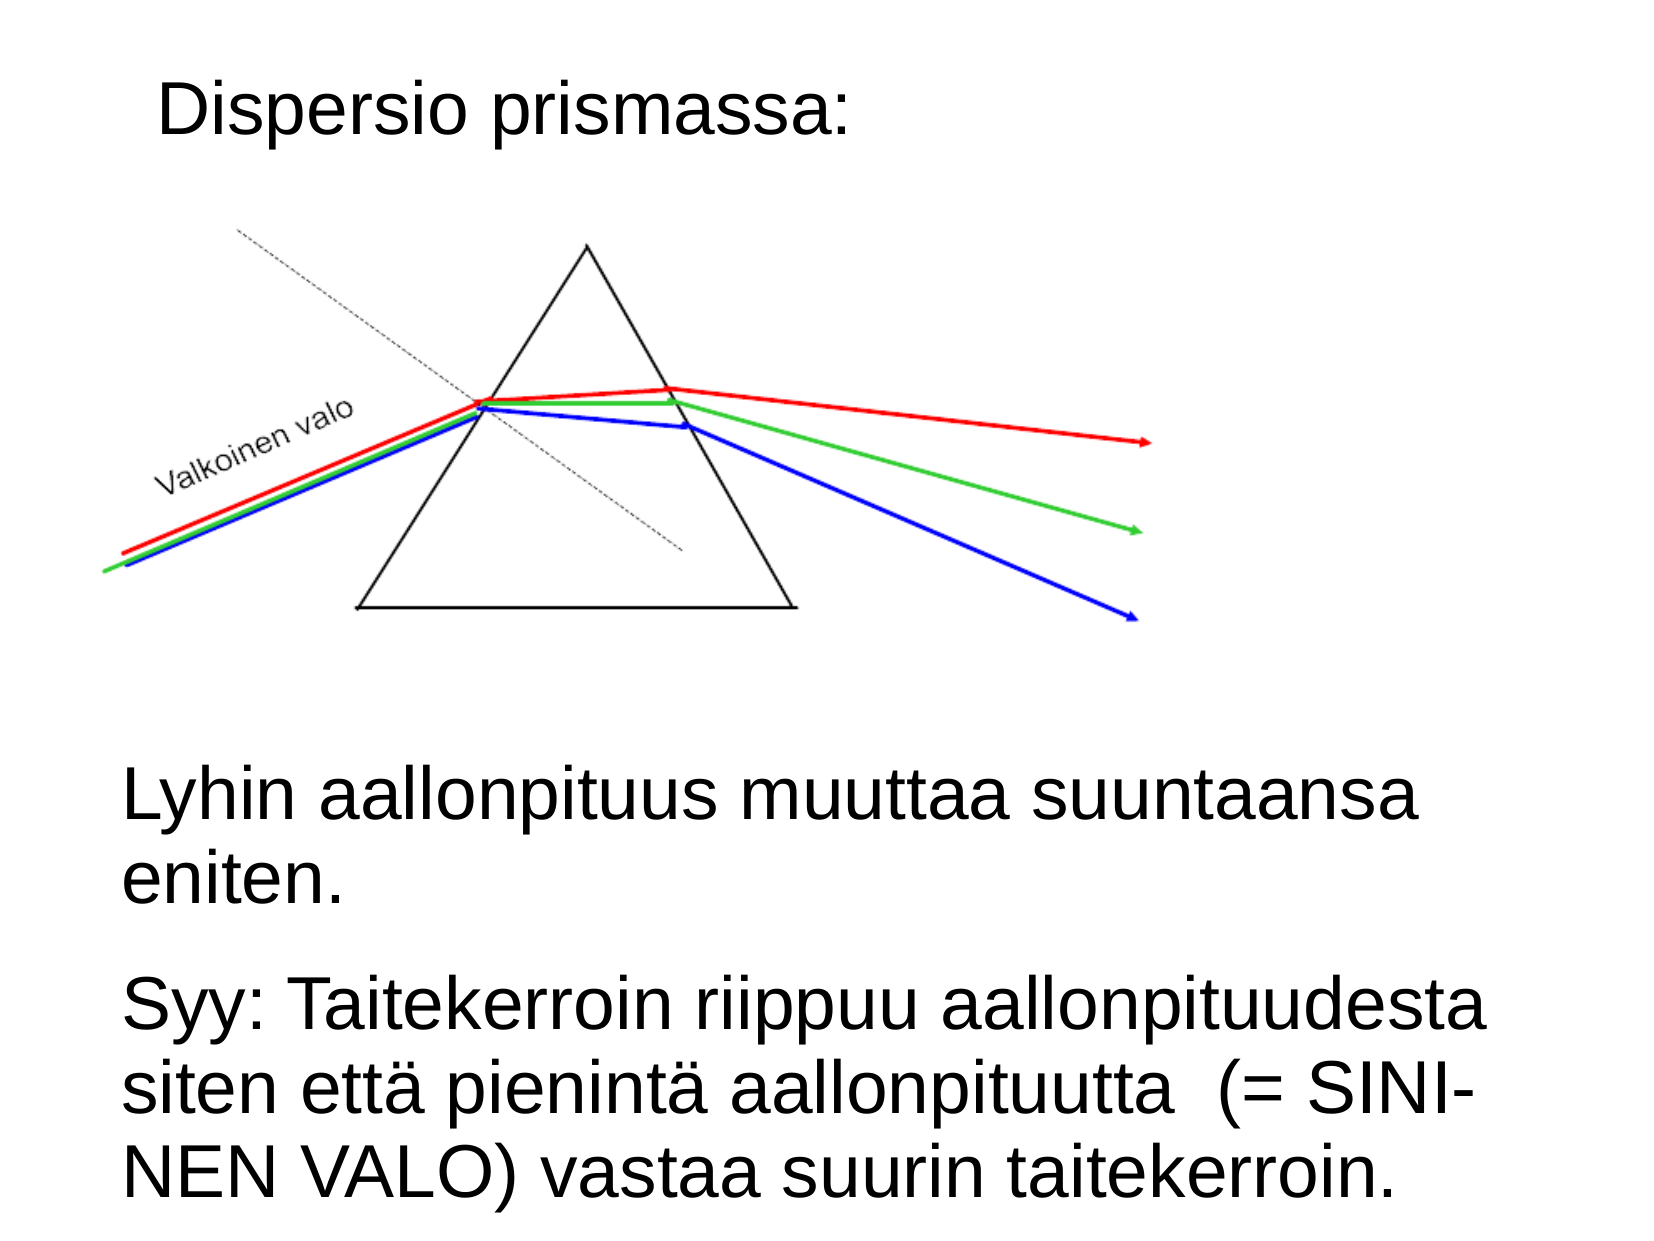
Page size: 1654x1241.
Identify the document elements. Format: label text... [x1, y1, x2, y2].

text_box Lyhin aallonpituus muuttaa suuntaansa eniten. Syy: Taitekerroin riippuu aallonpituudesta siten että pienintä aallonpituutta (= SINI-NEN VALO) vastaa suurin taitekerroin. [106, 744, 1607, 1221]
picture [70, 203, 1190, 644]
text_box Dispersio prismassa: [141, 59, 1335, 178]
